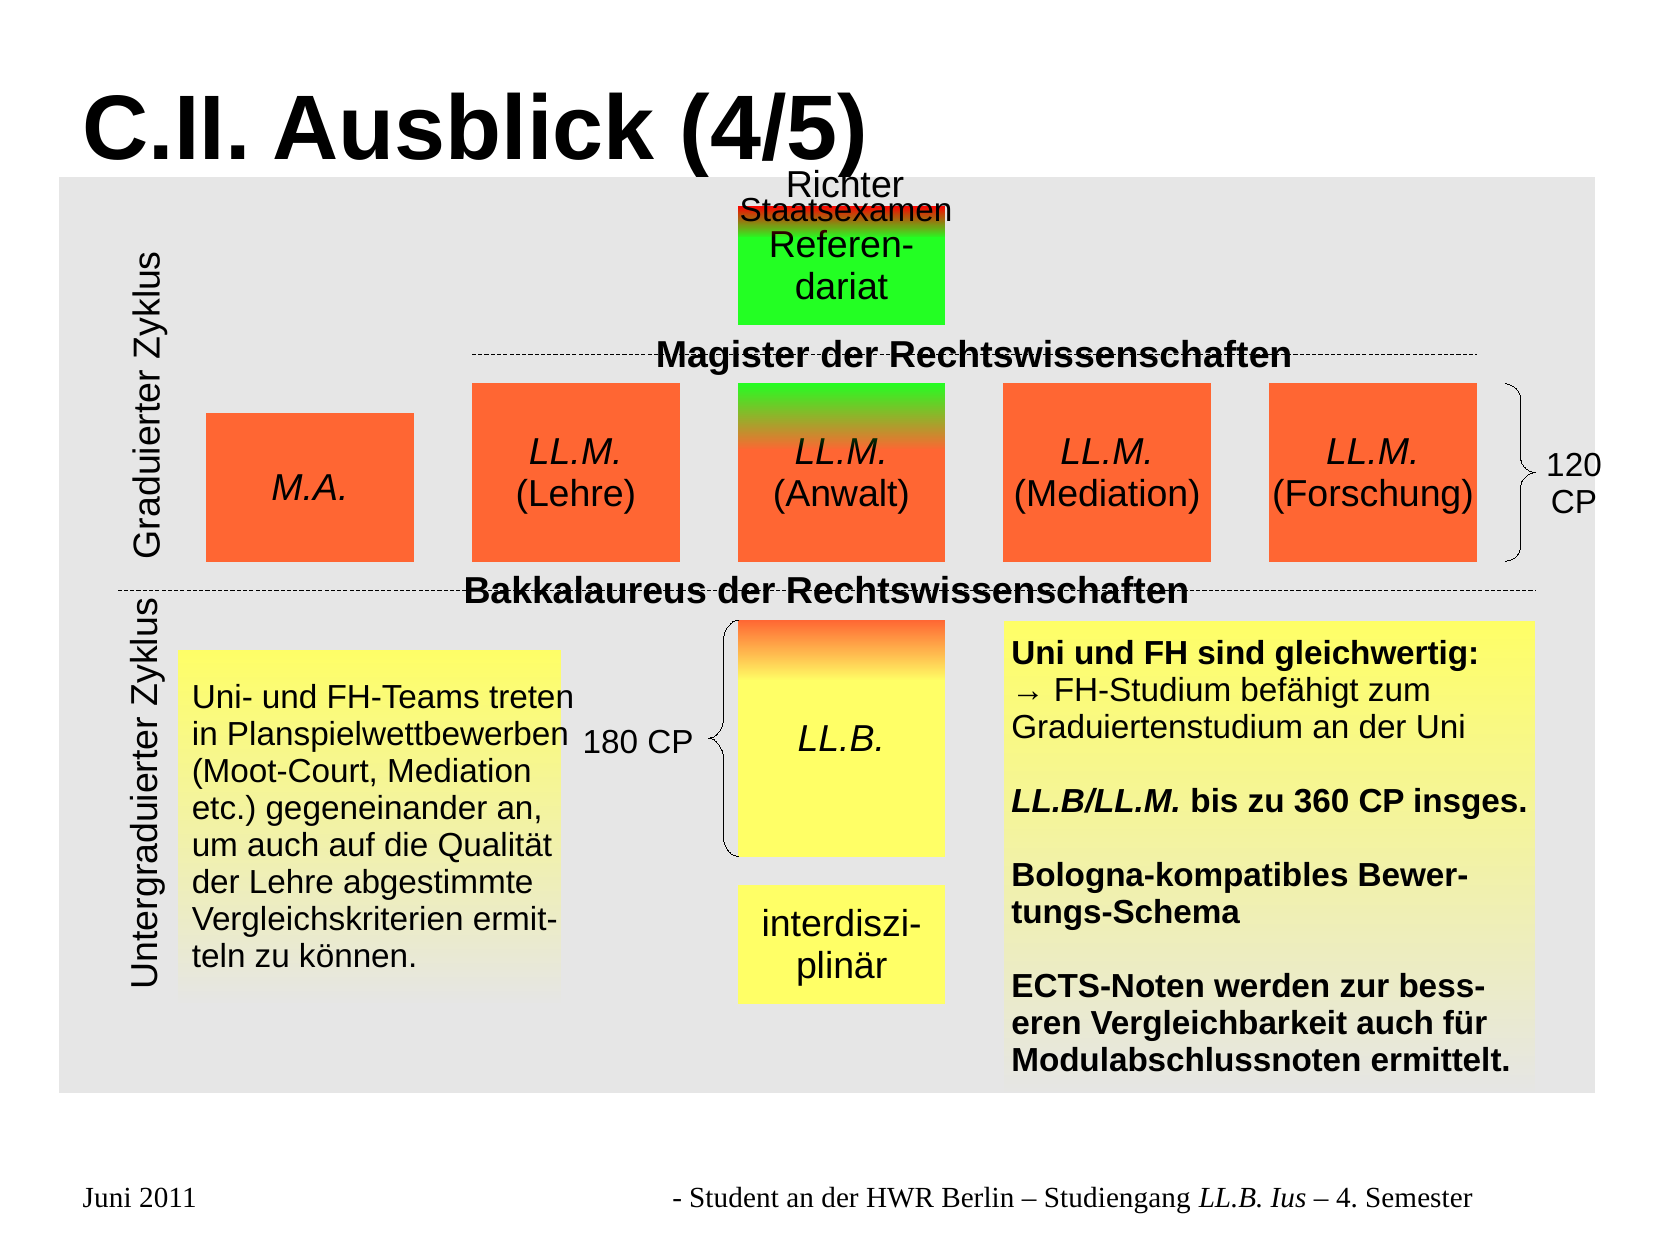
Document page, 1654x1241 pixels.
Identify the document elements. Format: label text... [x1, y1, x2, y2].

text_box 180 CP [567, 715, 709, 768]
text_box Referen- dariat [738, 237, 945, 325]
text_box Uni und FH sind gleichwertig: → FH-Studium befähigt zum Graduiertenstudium an der Uni LL.B/LL.M. bis zu 360 CP insges. Bologna-kompatibles Bewer- tungs-Schema ECTS-Noten werden zur bess- eren Vergleichbarkeit auch für Modulabschlussnoten ermittelt. [1003, 620, 1536, 1093]
text_box 120 CP [1531, 438, 1650, 528]
text_box Staatsexamen [724, 184, 968, 237]
text_box Richter [771, 155, 920, 184]
text_box Untergraduierter Zyklus [115, 583, 178, 1004]
text_box LL.M. (Forschung) [1269, 383, 1477, 562]
text_box LL.M. (Lehre) [472, 383, 680, 562]
text_box [59, 177, 1595, 1093]
text_box LL.M. (Anwalt) [738, 449, 945, 562]
text_box LL.B. [738, 680, 945, 857]
text_box M.A. [206, 413, 414, 562]
text_box Uni- und FH-Teams treten in Planspielwettbewerben (Moot-Court, Mediation etc.) gegeneinander an, um auch auf die Qualität der Lehre abgestimmte Vergleichskriterien ermit- teln zu können. [177, 649, 562, 1004]
text_box Graduierter Zyklus [118, 236, 175, 574]
text_box interdiszi- plinär [738, 885, 945, 1004]
title C.II. Ausblick (4/5) [82, 49, 1571, 177]
text_box LL.M. (Mediation) [1003, 383, 1211, 562]
